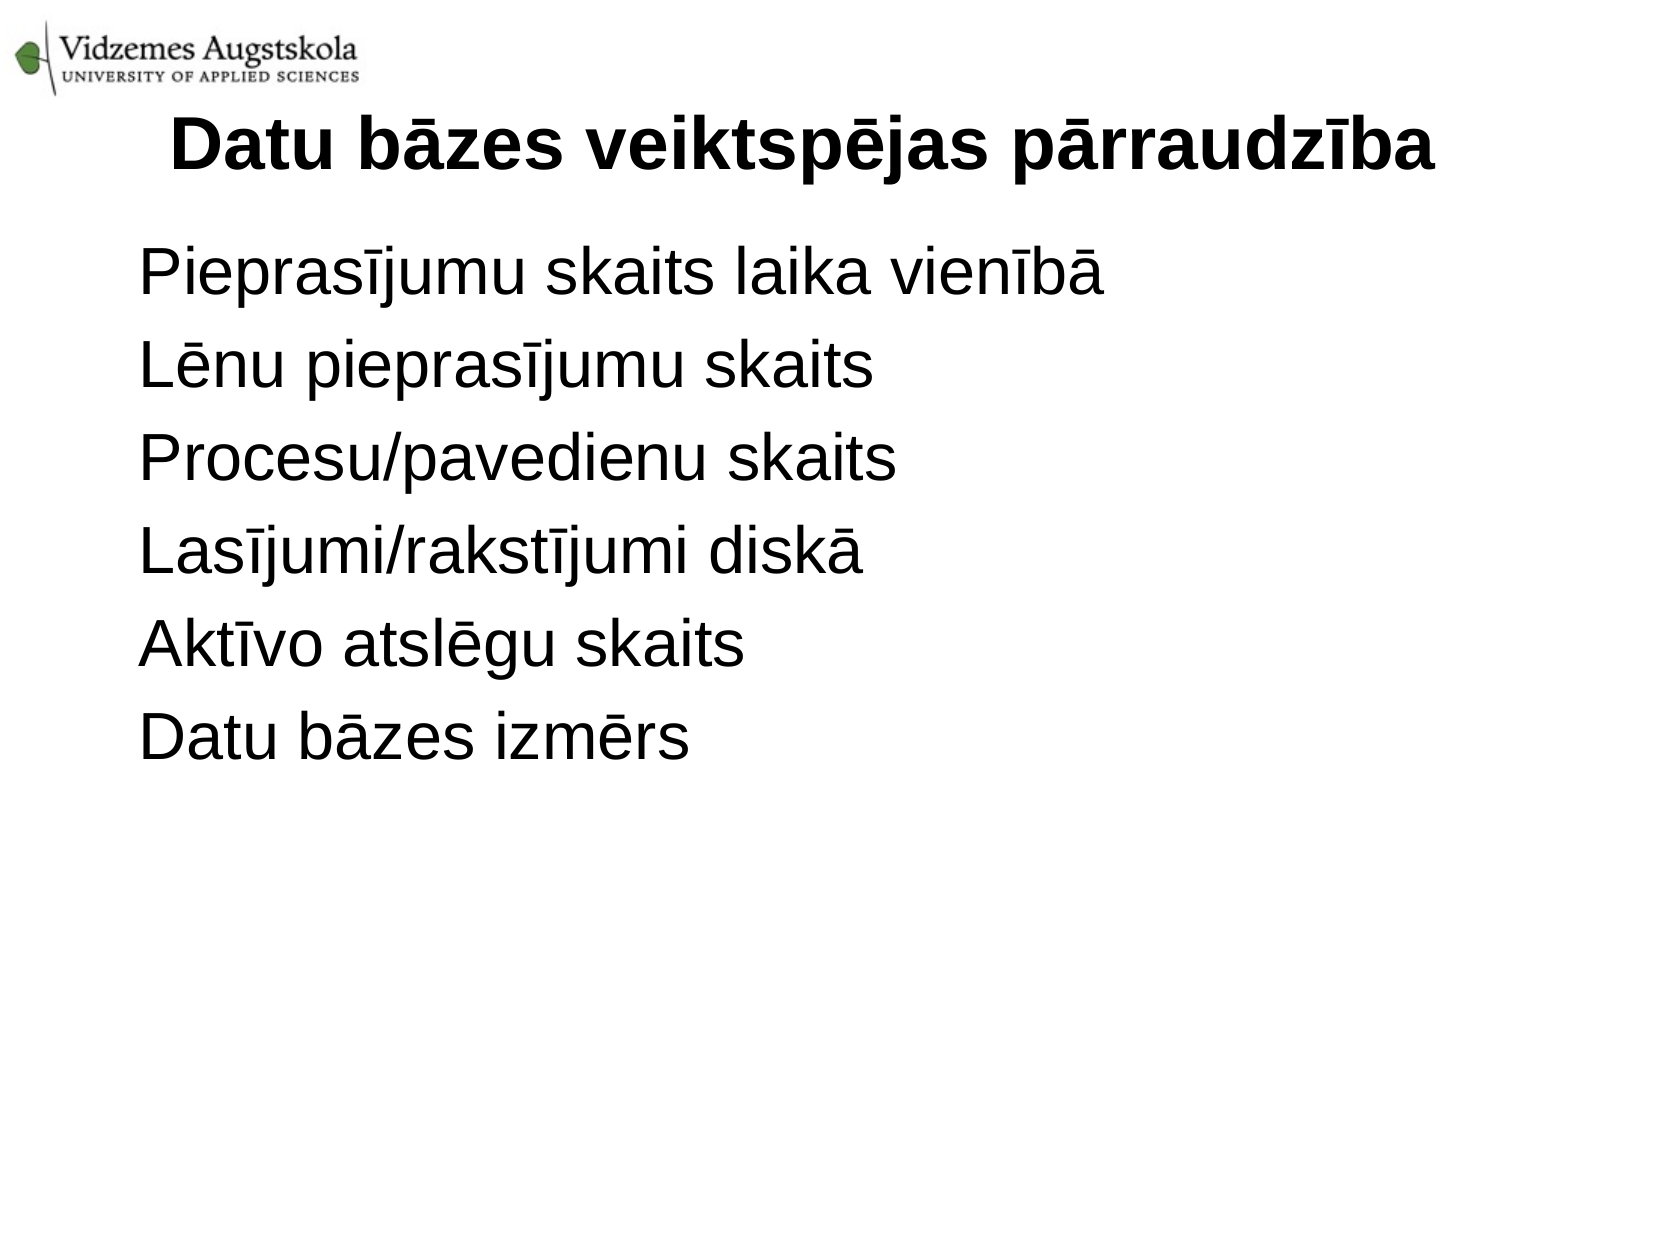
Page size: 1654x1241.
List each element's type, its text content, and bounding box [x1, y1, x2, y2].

title Datu bāzes veiktspējas pārraudzība [94, 103, 1512, 188]
picture [5, 2, 368, 113]
list Pieprasījumu skaits laika vienībā Lēnu pieprasījumu skaits Procesu/pavedienu skaits Lasījumi/rakstījumi diskā Aktīvo atslēgu skaits Datu bāzes izmērs [82, 236, 1569, 1107]
